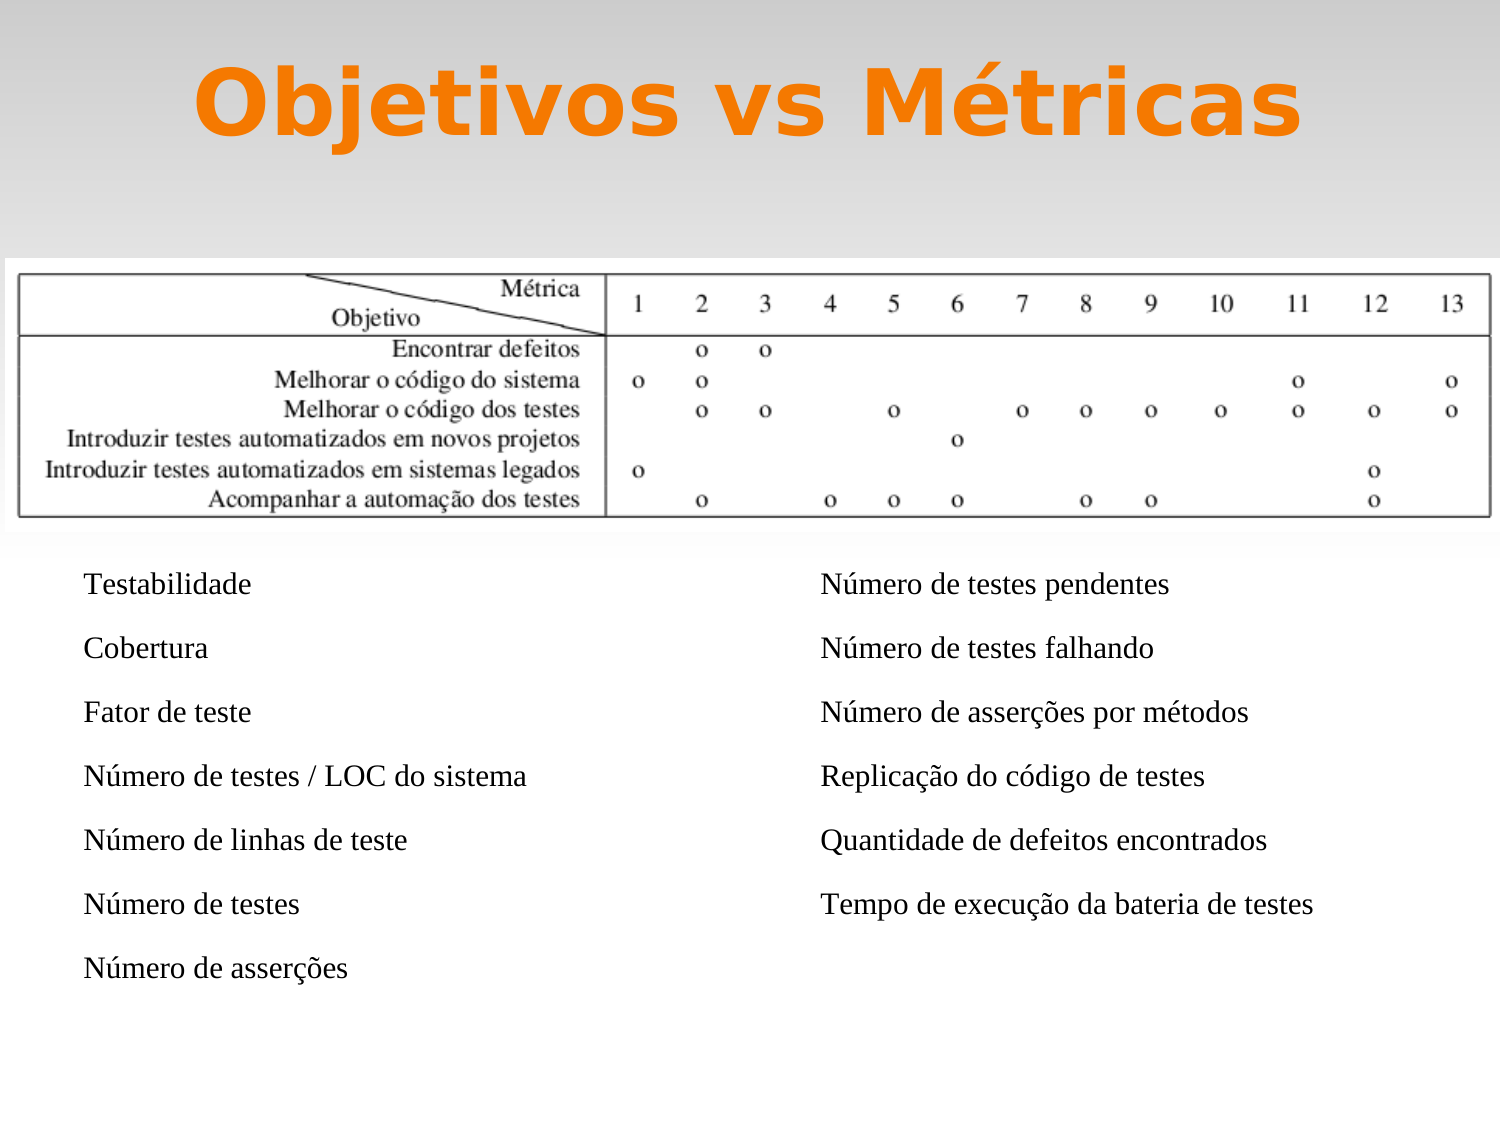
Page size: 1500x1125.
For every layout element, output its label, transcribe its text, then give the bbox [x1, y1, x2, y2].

picture [5, 258, 1500, 533]
list Testabilidade Cobertura Fator de teste Número de testes / LOC do sistema Número de linhas de teste Número de testes Número de asserções [29, 566, 732, 1092]
list Número de testes pendentes Número de testes falhando Número de asserções por métodos Replicação do código de testes Quantidade de defeitos encontrados Tempo de execução da bateria de testes [766, 566, 1469, 1092]
title Objetivos vs Métricas [29, 23, 1469, 184]
